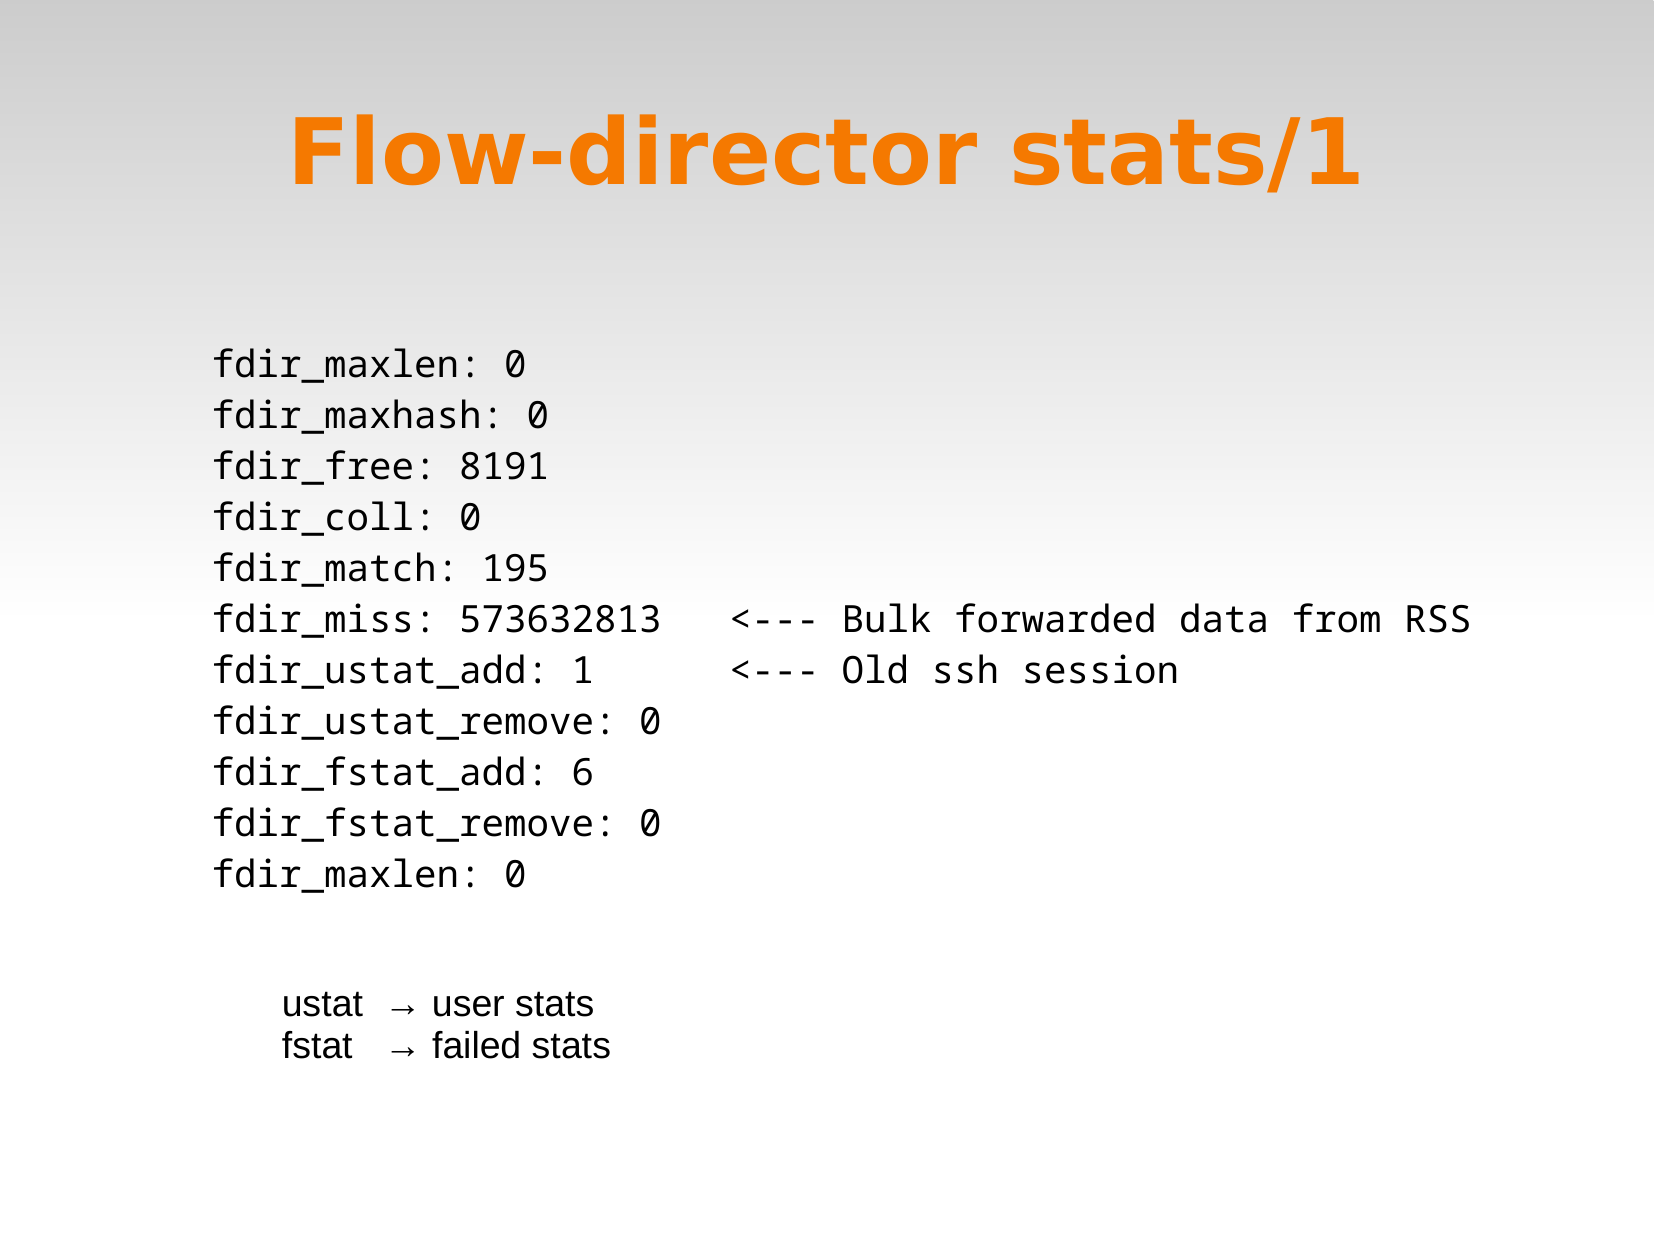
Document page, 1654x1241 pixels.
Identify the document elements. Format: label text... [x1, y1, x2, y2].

title Flow-director stats/1 [82, 49, 1571, 257]
text_box fdir_maxlen: 0 fdir_maxhash: 0 fdir_free: 8191 fdir_coll: 0 fdir_match: 195 fdir_miss: 573632813 <--- Bulk forwarded data from RSS fdir_ustat_add: 1 <--- Old ssh session fdir_ustat_remove: 0 fdir_fstat_add: 6 fdir_fstat_remove: 0 fdir_maxlen: 0 [84, 329, 1556, 896]
text_box ustat → user stats fstat → failed stats [256, 975, 637, 1083]
